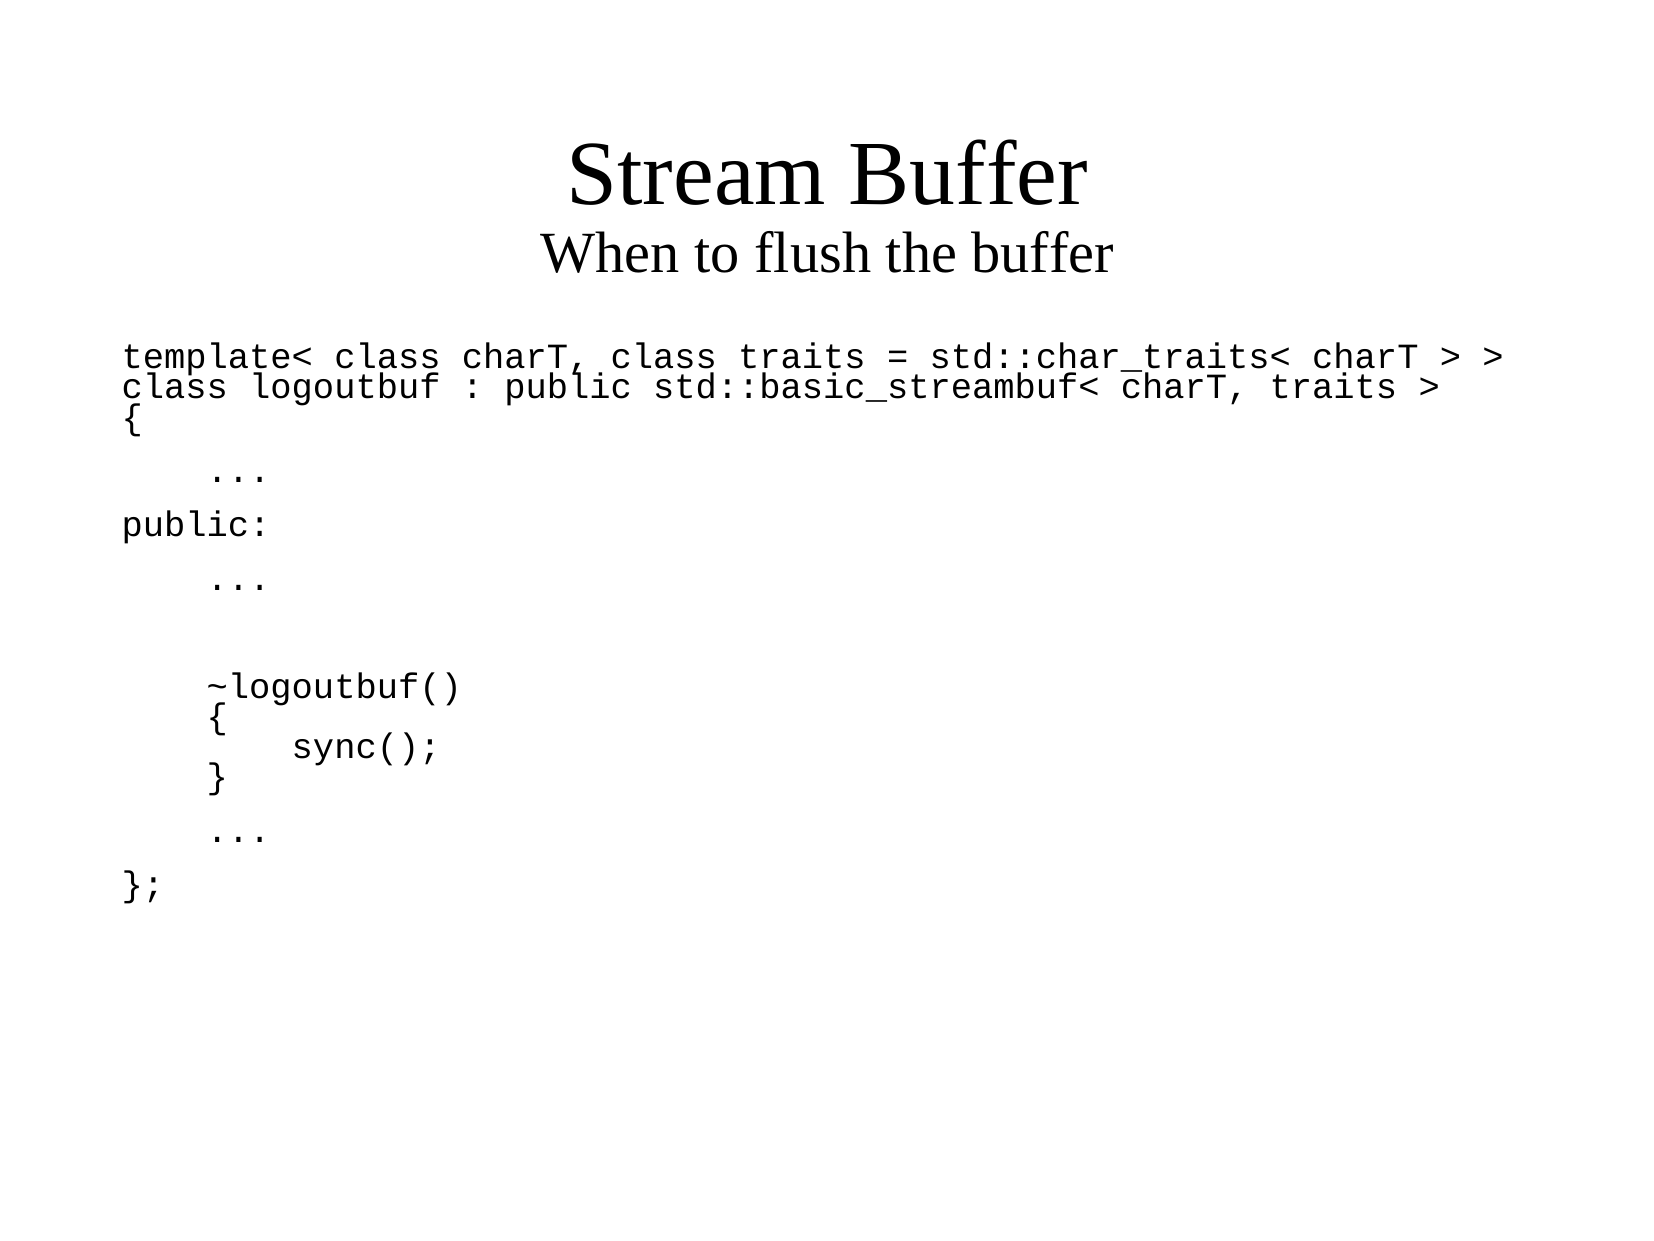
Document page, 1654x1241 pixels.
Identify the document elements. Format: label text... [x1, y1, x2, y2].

title Stream Buffer When to flush the buffer [121, 102, 1534, 310]
list template< class charT, class traits = std::char_traits< charT > > class logoutbuf : public std::basic_streambuf< charT, traits > { ... public: ... ~logoutbuf() { sync(); } ... }; [121, 344, 1534, 1126]
